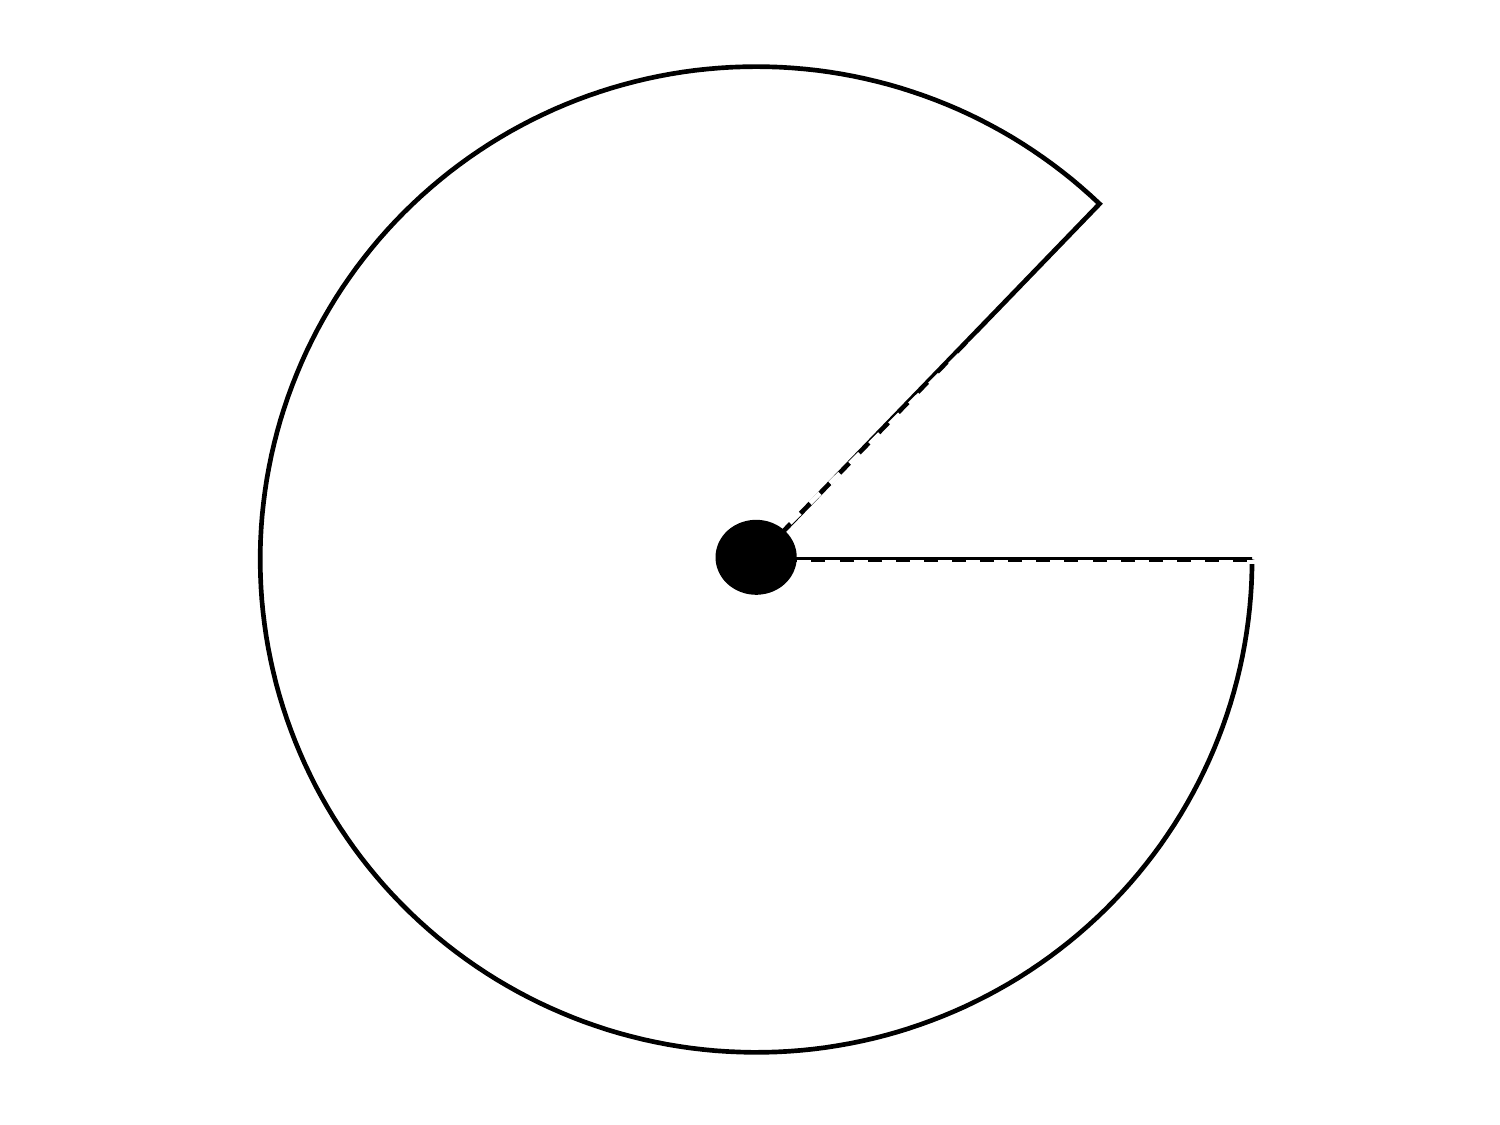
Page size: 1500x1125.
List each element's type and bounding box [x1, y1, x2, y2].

text_box [260, 66, 1253, 1053]
